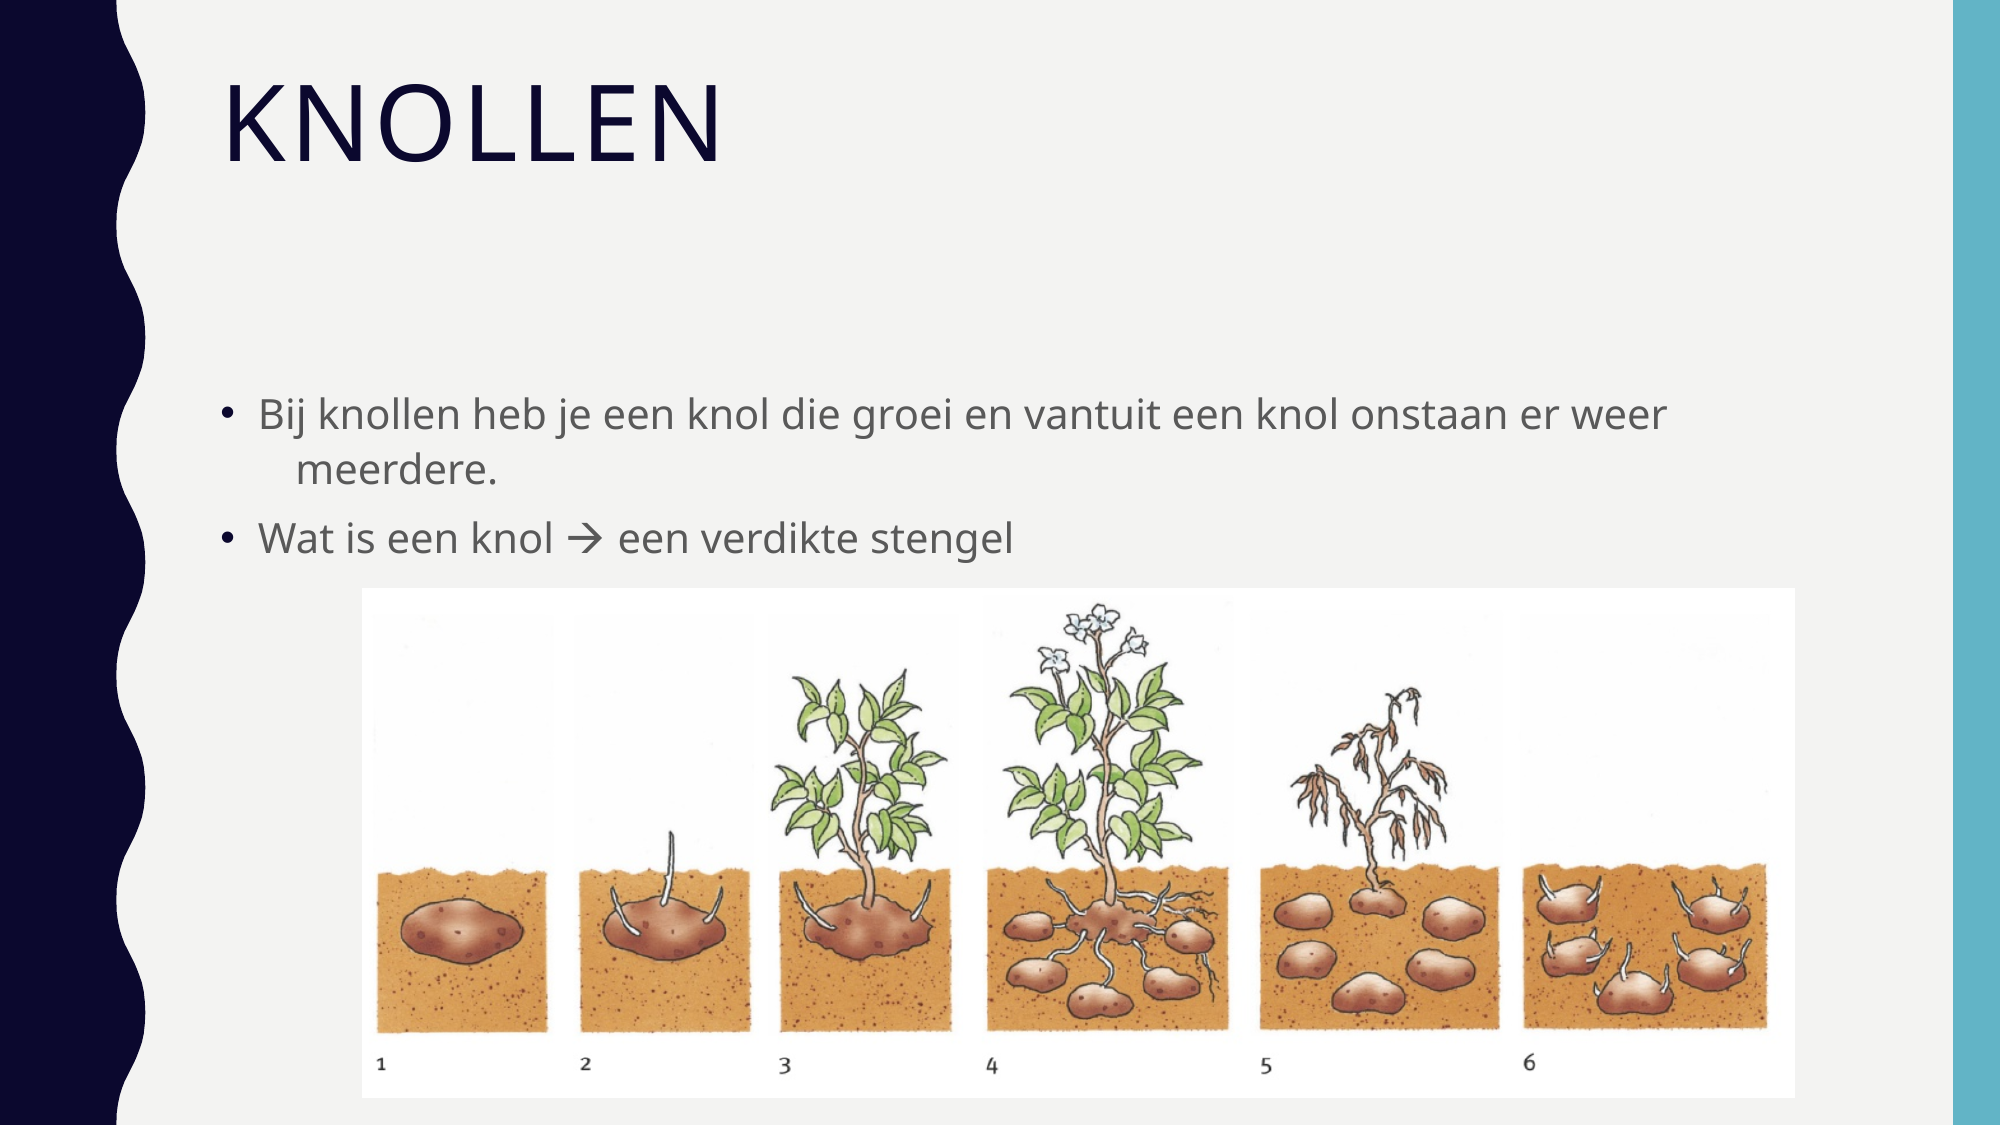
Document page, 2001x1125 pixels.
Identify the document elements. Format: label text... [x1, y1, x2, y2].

list Bij knollen heb je een knol die groei en vantuit een knol onstaan er weer meerdere. Wat is een knol  een verdikte stengel [205, 375, 1876, 965]
picture [362, 588, 1795, 1098]
title knollen [205, 62, 1876, 308]
